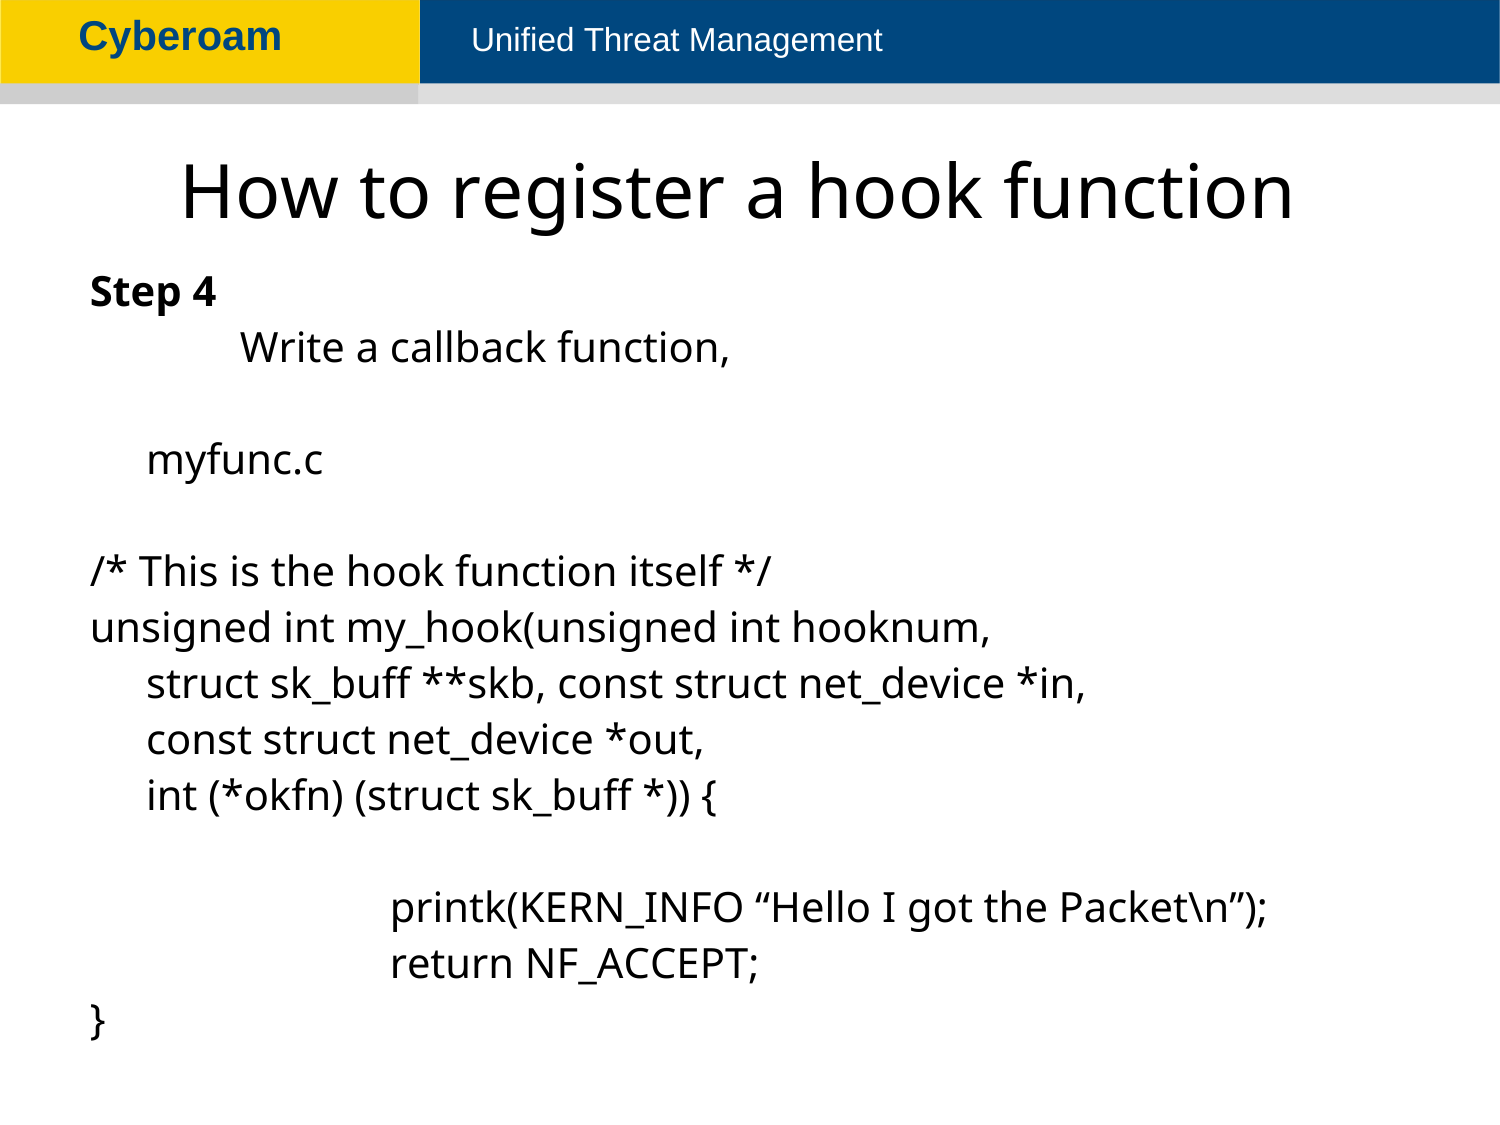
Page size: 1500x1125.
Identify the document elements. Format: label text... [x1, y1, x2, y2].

list Step 4 Write a callback function, myfunc.c /* This is the hook function itself */ unsigned int my_hook(unsigned int hooknum, struct sk_buff **skb, const struct net_device *in, const struct net_device *out, int (*okfn) (struct sk_buff *)) { printk(KERN_INFO “Hello I got the Packet\n”); return NF_ACCEPT; } [75, 262, 1426, 1051]
picture [0, 0, 1500, 83]
title How to register a hook function [75, 112, 1426, 240]
